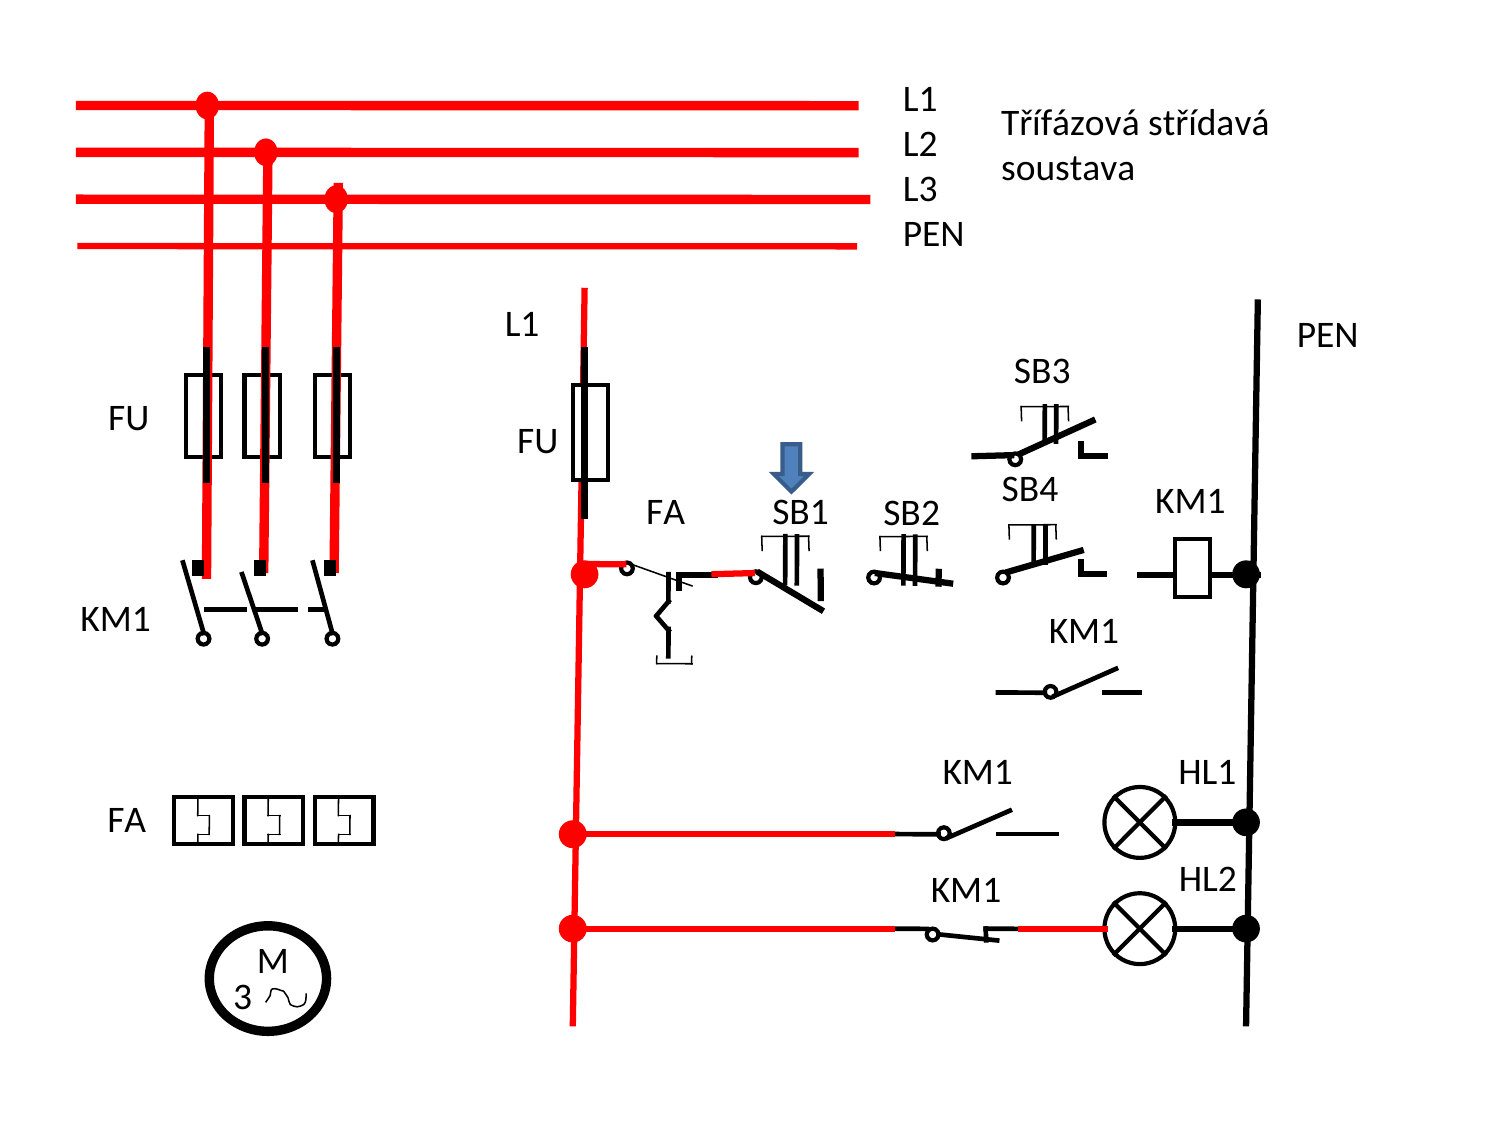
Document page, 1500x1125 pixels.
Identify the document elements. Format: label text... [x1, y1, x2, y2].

text_box [197, 93, 217, 118]
text_box [209, 931, 242, 1007]
text_box M [277, 955, 282, 964]
text_box [572, 385, 581, 480]
text_box [997, 571, 1009, 584]
text_box [750, 576, 762, 584]
text_box [244, 796, 278, 844]
text_box [1234, 562, 1258, 587]
text_box [212, 374, 222, 457]
text_box [621, 562, 633, 575]
text_box [560, 822, 585, 847]
text_box [1104, 786, 1176, 858]
text_box SB3 [999, 337, 1086, 399]
text_box [270, 374, 280, 457]
text_box [314, 796, 349, 844]
text_box [326, 187, 346, 211]
text_box SB1 [757, 479, 845, 541]
text_box [340, 796, 374, 844]
text_box FA [92, 786, 162, 848]
text_box [185, 374, 203, 457]
text_box [256, 633, 268, 645]
text_box [326, 562, 335, 575]
text_box KM1 [927, 739, 1028, 801]
text_box [256, 562, 264, 575]
text_box [194, 562, 203, 575]
text_box SB2 [868, 479, 956, 541]
text_box L1 [490, 290, 573, 352]
text_box HL1 [1163, 739, 1306, 801]
text_box SB4 [986, 456, 1074, 517]
text_box [1234, 810, 1258, 835]
text_box [244, 374, 260, 457]
text_box KM1 [1140, 467, 1241, 529]
text_box L1 L2 L3 PEN [888, 66, 980, 262]
text_box PEN [1282, 302, 1374, 364]
text_box [240, 937, 327, 1032]
text_box [199, 796, 233, 844]
text_box [572, 562, 597, 587]
text_box [174, 796, 208, 844]
text_box [1045, 685, 1057, 698]
text_box [326, 634, 339, 645]
text_box [926, 928, 938, 941]
text_box M [262, 955, 268, 964]
text_box [868, 571, 880, 584]
text_box KM1 [1033, 597, 1135, 659]
text_box [1009, 453, 1022, 466]
text_box FU [93, 385, 165, 446]
text_box [197, 633, 210, 645]
text_box [560, 916, 585, 941]
text_box 3 [218, 964, 294, 1025]
text_box [1104, 893, 1176, 965]
text_box Třífázová střídavá soustava [986, 90, 1347, 196]
text_box [314, 374, 331, 457]
text_box M [242, 928, 304, 990]
text_box [341, 374, 351, 457]
text_box KM1 [65, 586, 166, 647]
text_box [256, 140, 276, 165]
text_box HL2 [1164, 846, 1252, 907]
text_box FU [502, 408, 574, 470]
text_box [773, 444, 810, 492]
text_box [588, 385, 609, 480]
text_box [269, 796, 304, 844]
text_box [1234, 916, 1258, 941]
text_box FA [631, 479, 700, 541]
text_box KM1 [916, 857, 1017, 919]
text_box [1174, 538, 1211, 598]
text_box [938, 827, 950, 840]
